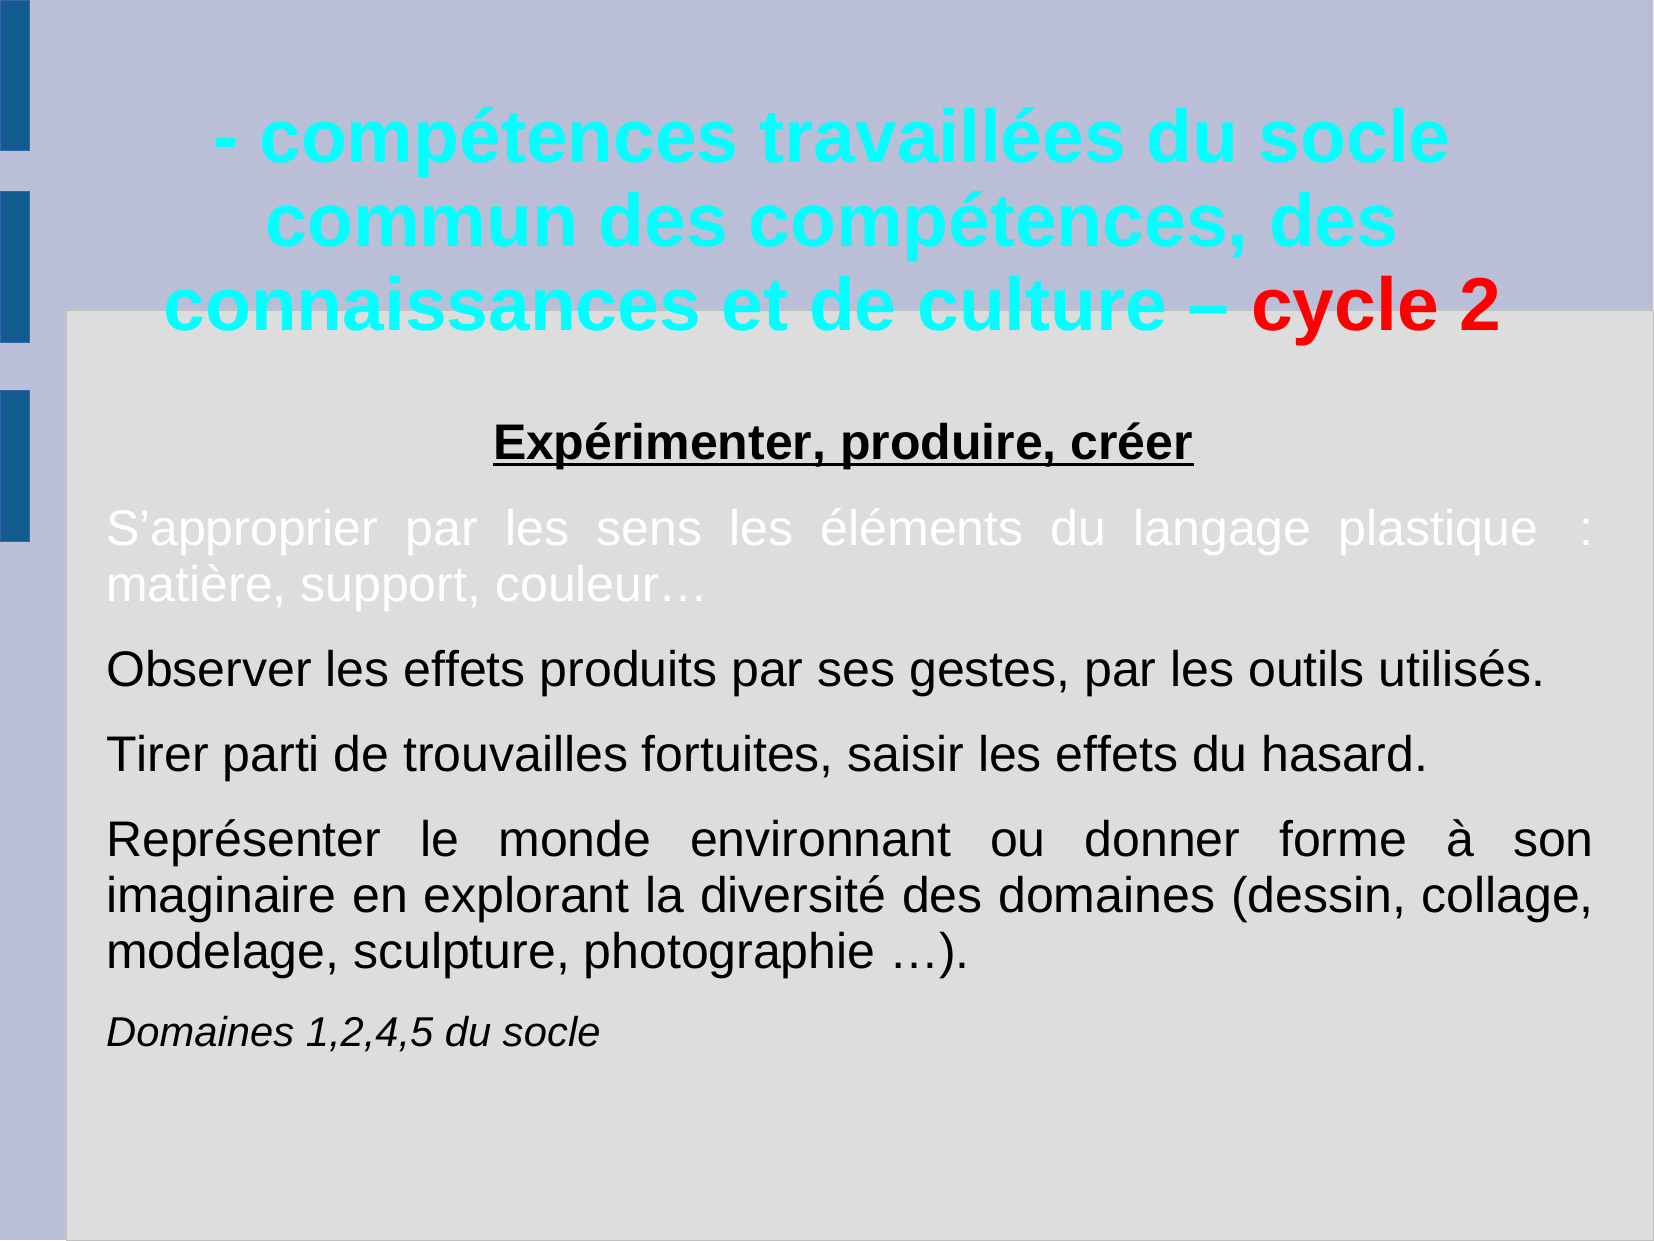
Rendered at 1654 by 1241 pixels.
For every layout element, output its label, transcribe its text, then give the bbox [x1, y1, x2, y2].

title - compétences travaillées du socle commun des compétences, des connaissances et de culture – cycle 2 [82, 10, 1571, 347]
list Expérimenter, produire, créer S’approprier par les sens les éléments du langage plastique : matière, support, couleur… Observer les effets produits par ses gestes, par les outils utilisés. Tirer parti de trouvailles fortuites, saisir les effets du hasard. Représenter le monde environnant ou donner forme à son imaginaire en explorant la diversité des domaines (dessin, collage, modelage, sculpture, photographie …). Domaines 1,2,4,5 du socle [106, 414, 1595, 1134]
